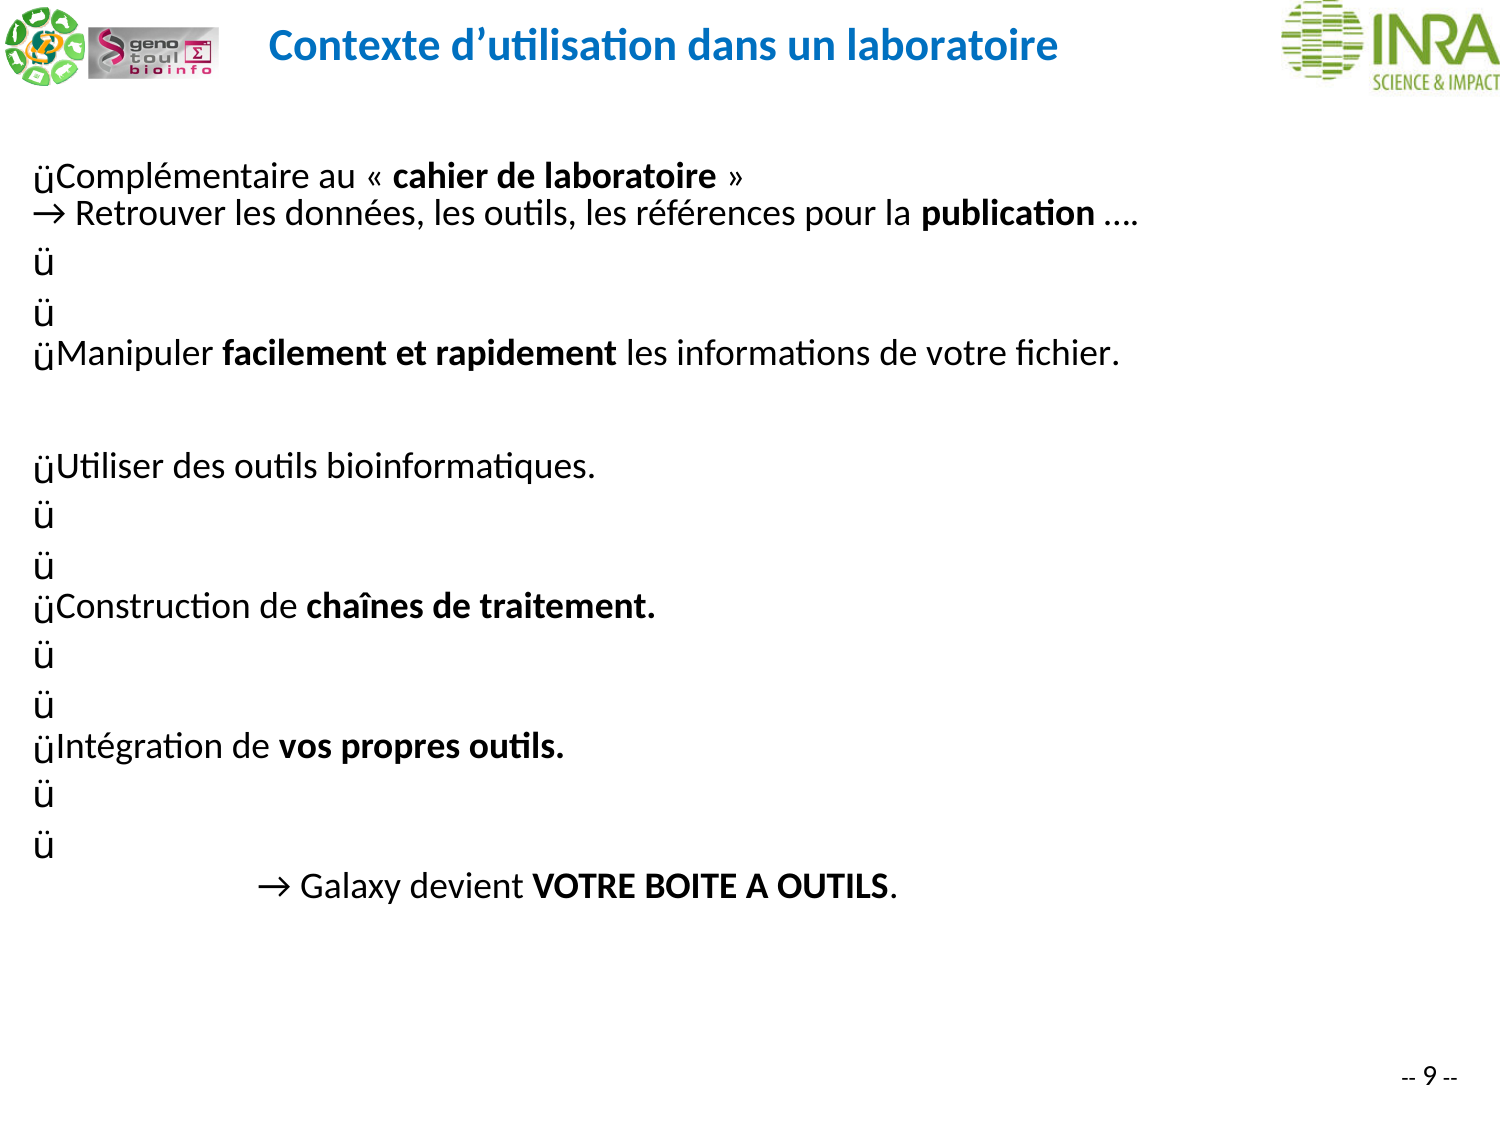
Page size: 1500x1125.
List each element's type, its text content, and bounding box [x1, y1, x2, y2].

text_box Contexte d’utilisation dans un laboratoire [253, 19, 1270, 91]
text_box Complémentaire au « cahier de laboratoire » → Retrouver les données, les outils, les références pour la publication …. Manipuler facilement et rapidement les informations de votre fichier. Utiliser des outils bioinformatiques. Construction de chaînes de traitement. Intégration de vos propres outils. → Galaxy devient VOTRE BOITE A OUTILS. [18, 152, 1500, 915]
